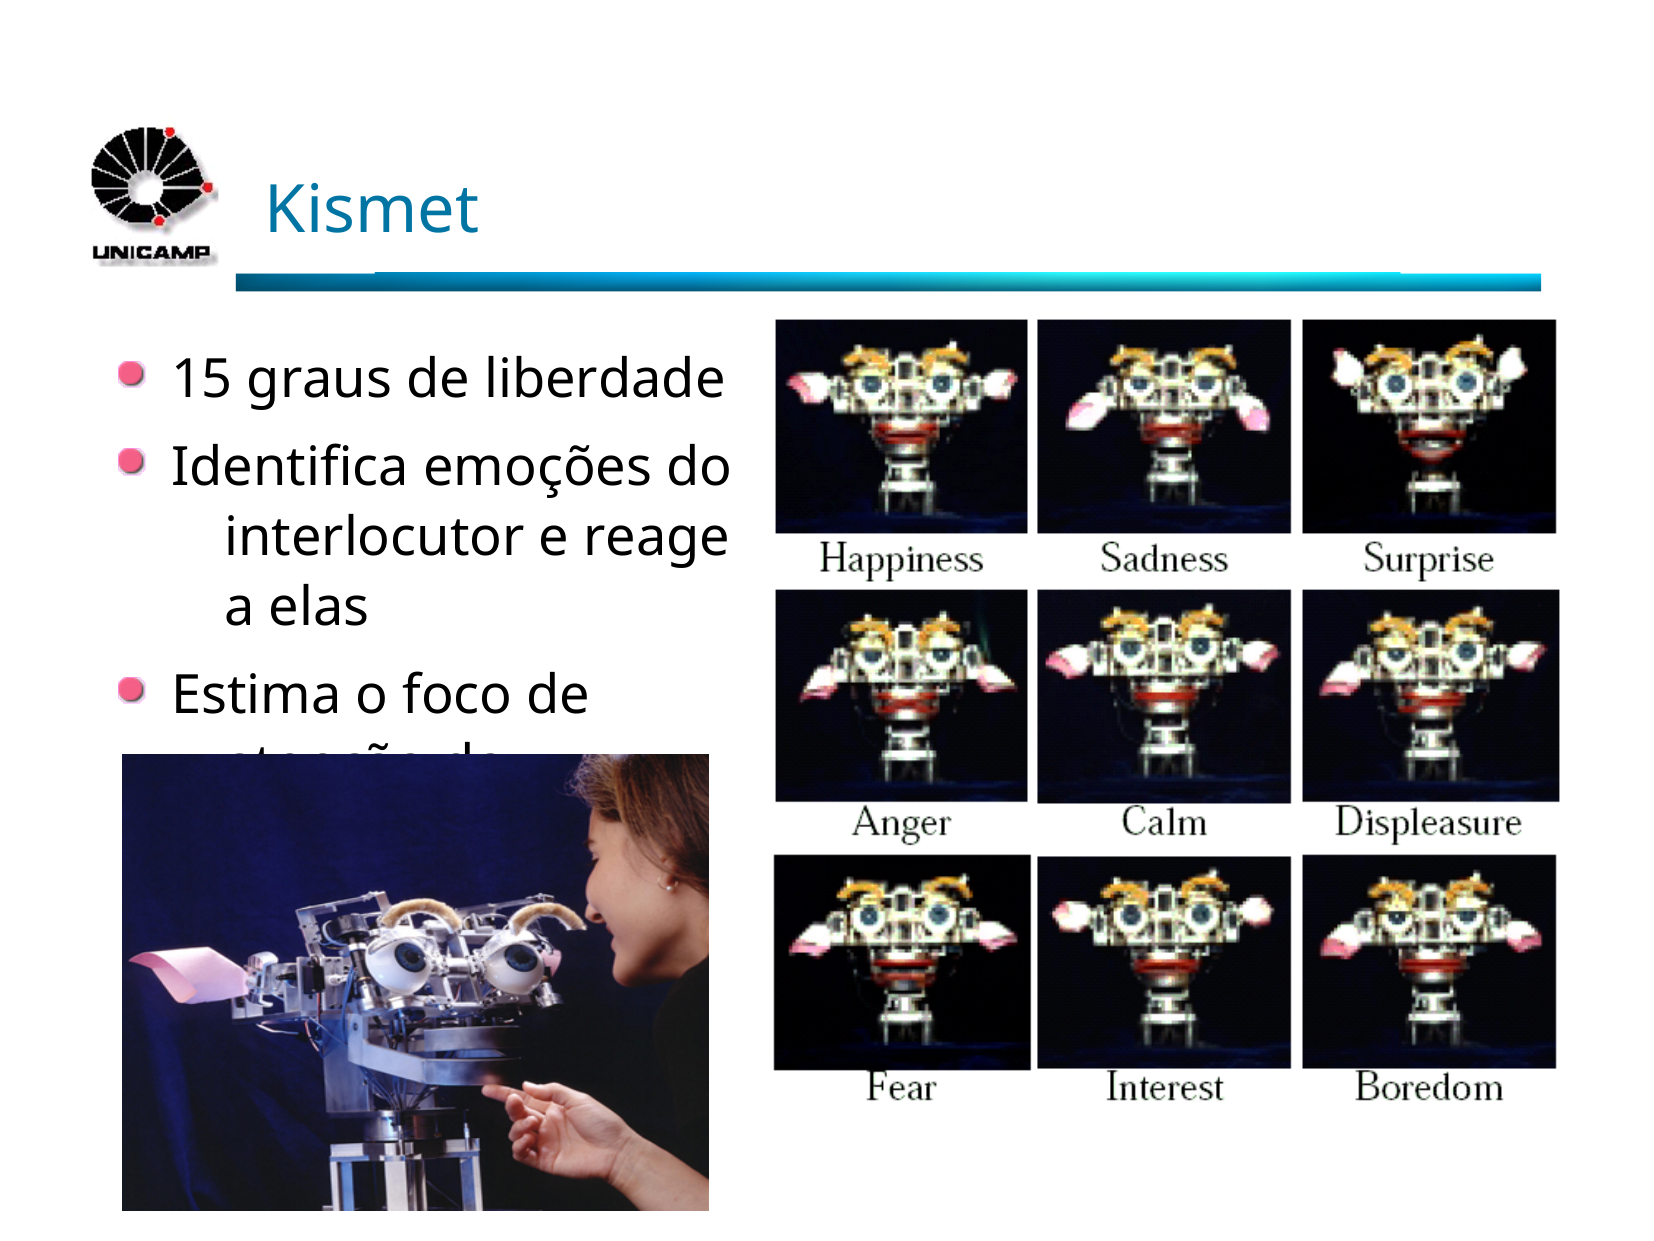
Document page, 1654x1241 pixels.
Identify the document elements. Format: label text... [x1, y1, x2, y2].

list 15 graus de liberdade Identifica emoções do interlocutor e reage a elas Estima o foco de atenção do interlocutor [82, 340, 749, 1143]
picture [122, 754, 709, 1211]
picture [771, 315, 1563, 1107]
picture [125, 272, 1654, 295]
title Kismet [264, 42, 1534, 250]
